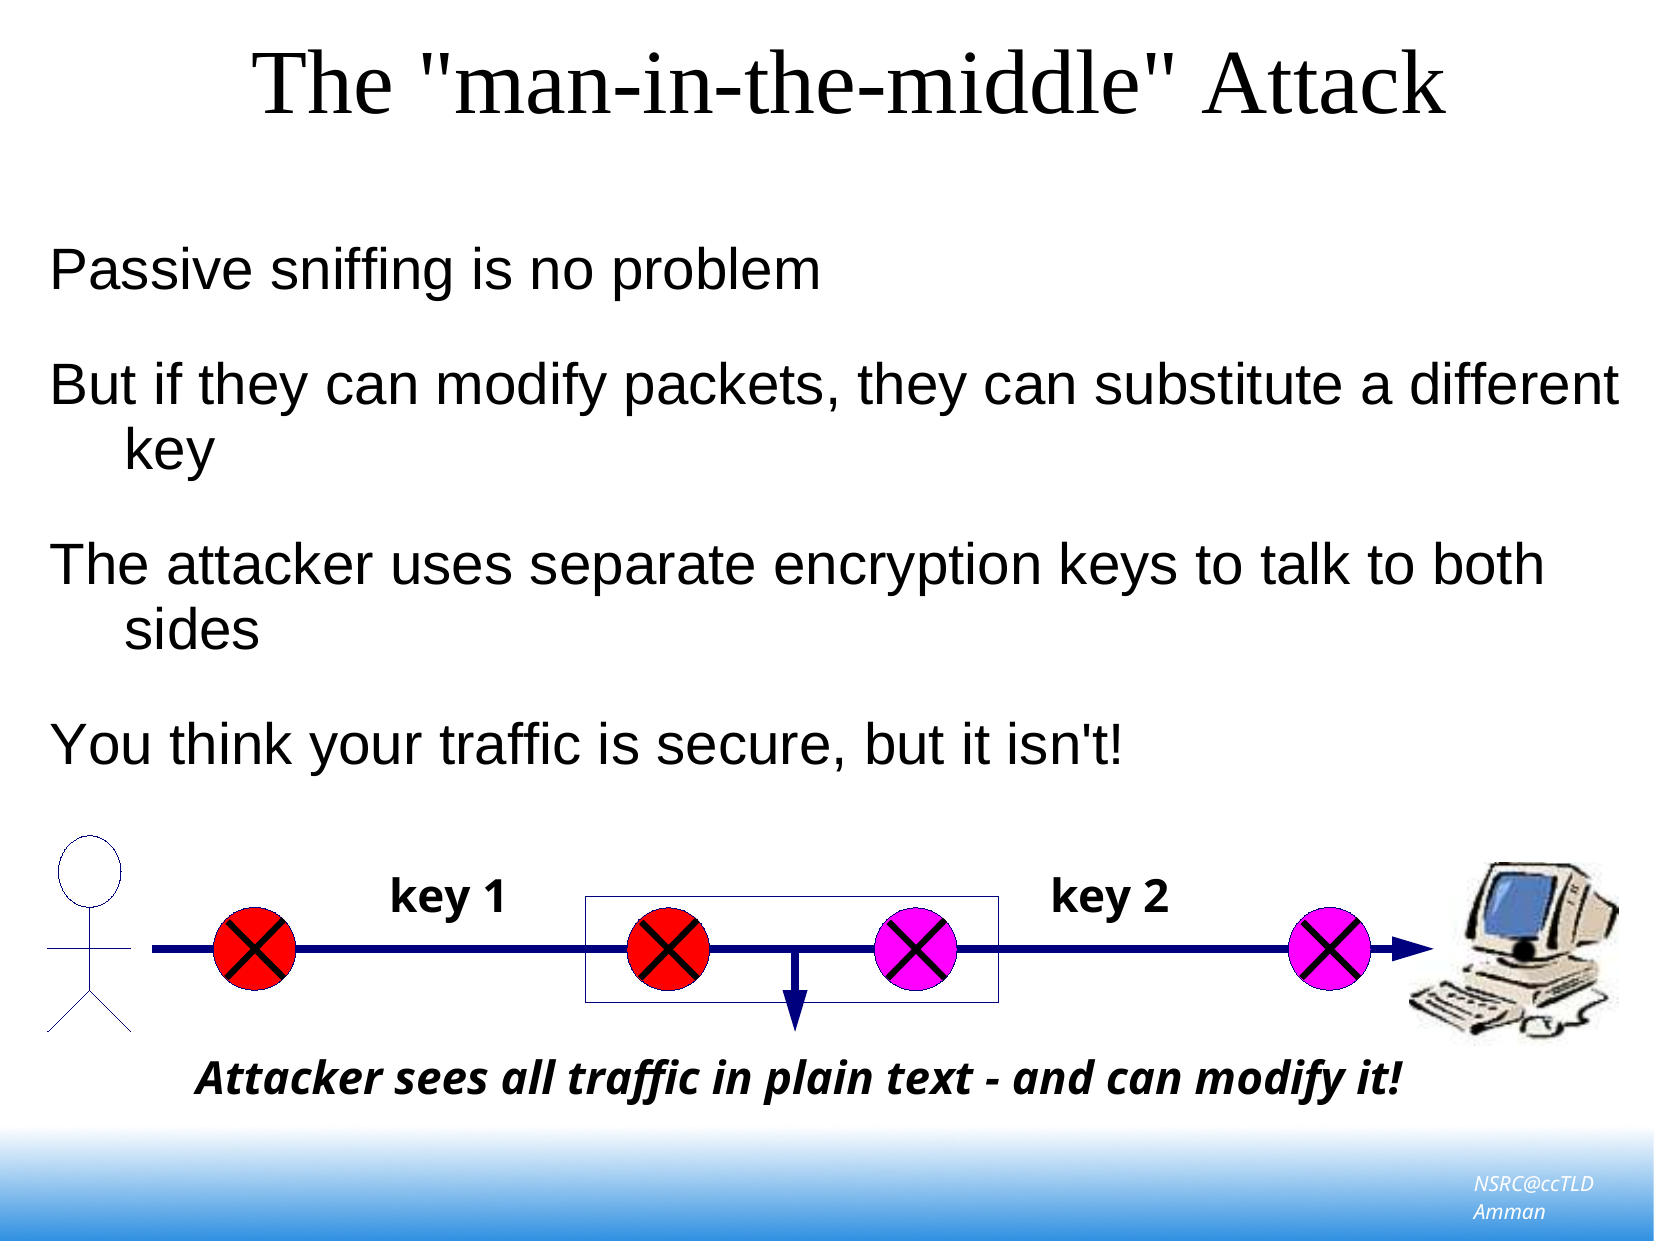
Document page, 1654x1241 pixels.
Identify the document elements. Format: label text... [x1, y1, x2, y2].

text_box [874, 907, 943, 991]
text_box [922, 923, 958, 976]
text_box [261, 922, 296, 975]
text_box [1336, 922, 1372, 975]
list Passive sniffing is no problem But if they can modify packets, they can substitute a different key The attacker uses separate encryption keys to talk to both sides You think your traffic is secure, but it isn't! [49, 236, 1632, 826]
text_box [626, 907, 695, 991]
text_box [1288, 907, 1356, 991]
text_box Attacker sees all traffic in plain text - and can modify it! [196, 1045, 1404, 1108]
title The "man-in-the-middle" Attack [71, 32, 1628, 230]
picture [1409, 862, 1619, 1046]
text_box key 1 [389, 862, 509, 926]
text_box [213, 907, 281, 991]
picture [0, 1124, 1654, 1241]
text_box [674, 922, 710, 976]
text_box key 2 [1050, 862, 1170, 926]
